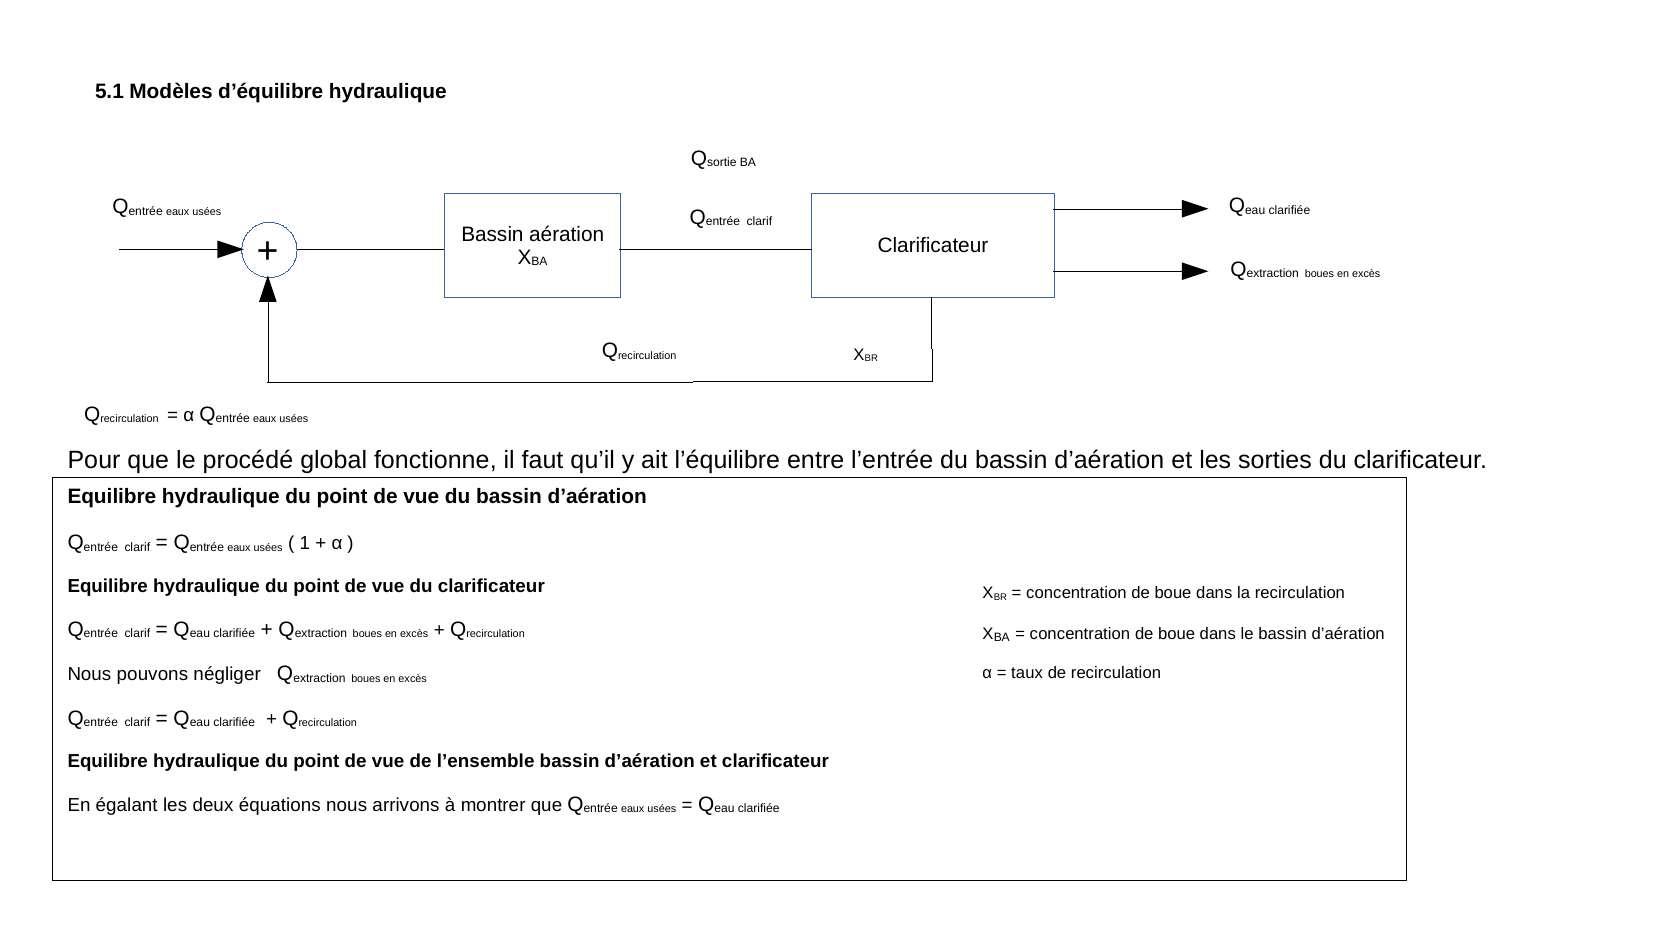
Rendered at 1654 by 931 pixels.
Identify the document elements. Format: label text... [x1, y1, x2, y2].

text_box Pour que le procédé global fonctionne, il faut qu’il y ait l’équilibre entre l’entrée du bassin d’aération et les sorties du clarificateur. [52, 438, 1572, 482]
text_box Clarificateur [811, 193, 1055, 298]
text_box 5.1 Modèles d’équilibre hydraulique [80, 71, 806, 119]
text_box Qsortie BA [676, 139, 794, 185]
text_box Qrecirculation = α Qentrée eaux usées [69, 394, 425, 438]
text_box XBR = concentration de boue dans la recirculation XBA = concentration de boue dans le bassin d’aération α = taux de recirculation [967, 576, 1412, 708]
text_box Qentrée clarif [674, 198, 792, 244]
text_box Qeau clarifiée [1213, 186, 1332, 232]
text_box + [241, 222, 294, 280]
text_box Bassin aération XBA [444, 193, 621, 298]
text_box Qrecirculation [587, 331, 705, 376]
text_box Qextraction boues en excès [1215, 250, 1400, 298]
text_box Qentrée eaux usées [97, 187, 248, 247]
text_box XBR [838, 337, 909, 377]
text_box Equilibre hydraulique du point de vue du bassin d’aération Qentrée clarif = Qentrée eaux usées ( 1 + α ) Equilibre hydraulique du point de vue du clarificateur Qentrée clarif = Qeau clarifiée + Qextraction boues en excès + Qrecirculation Nous pouvons négliger Qextraction boues en excès Qentrée clarif = Qeau clarifiée + Qrecirculation Equilibre hydraulique du point de vue de l’ensemble bassin d’aération et clarificateur En égalant les deux équations nous arrivons à montrer que Qentrée eaux usées = Qeau clarifiée [52, 477, 1407, 881]
